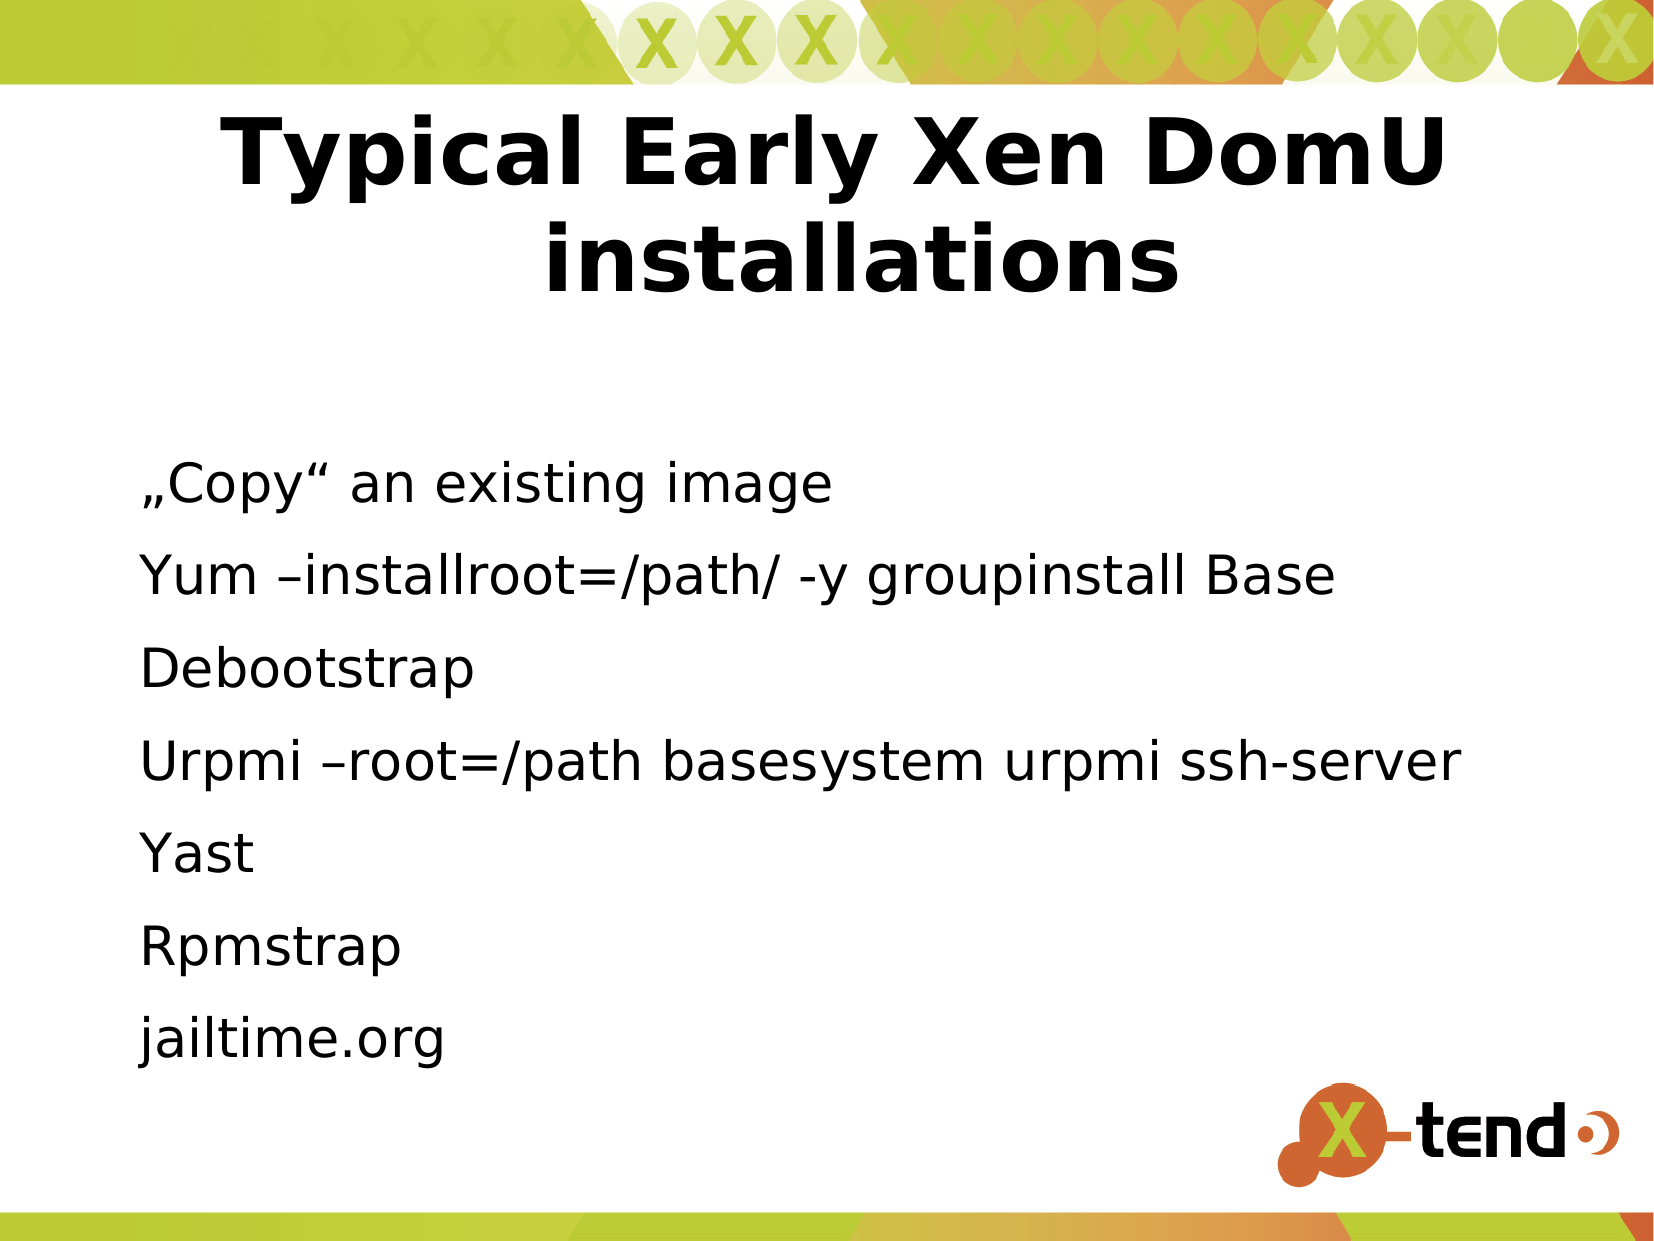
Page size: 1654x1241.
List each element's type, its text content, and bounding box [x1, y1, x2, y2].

picture [0, 0, 1654, 1241]
list „Copy“ an existing image Yum –installroot=/path/ -y groupinstall Base Debootstrap Urpmi –root=/path basesystem urpmi ssh-server Yast Rpmstrap jailtime.org [121, 344, 1534, 1127]
title Typical Early Xen DomU installations [121, 99, 1534, 314]
